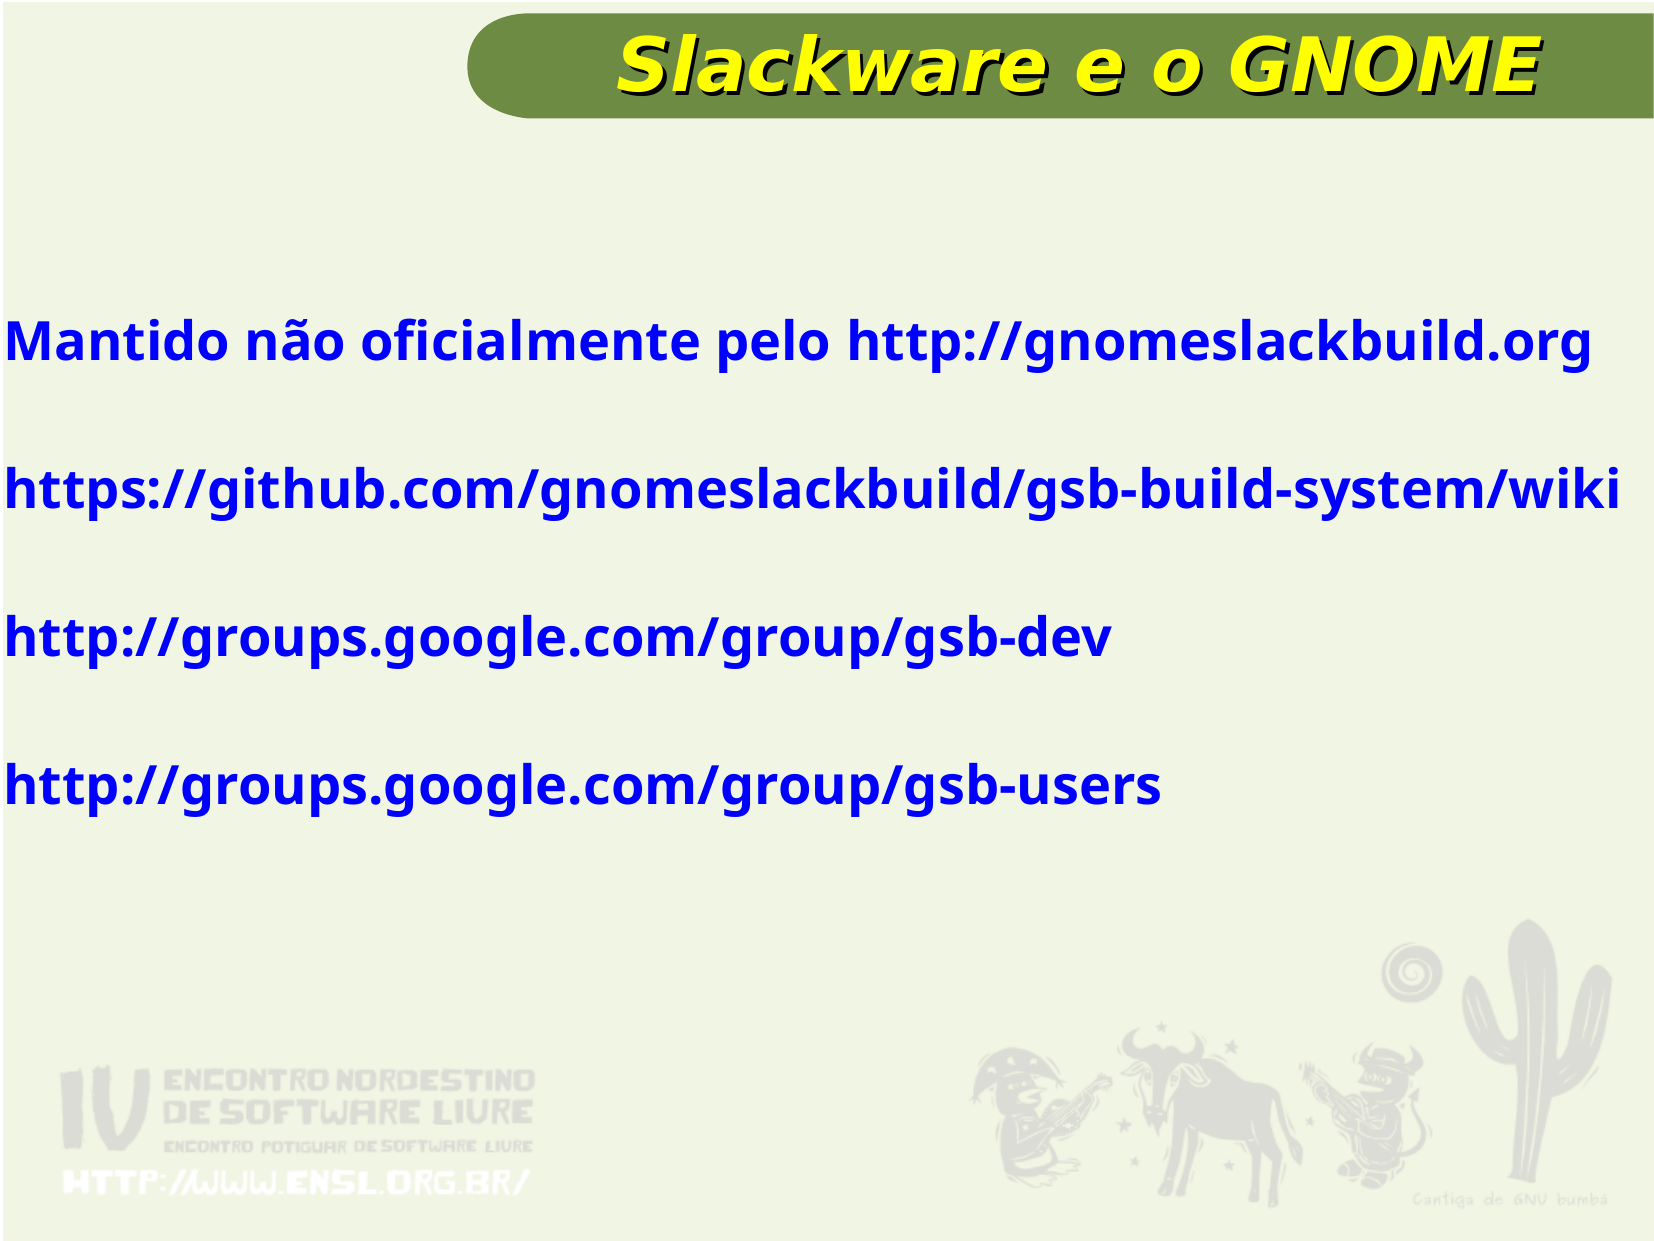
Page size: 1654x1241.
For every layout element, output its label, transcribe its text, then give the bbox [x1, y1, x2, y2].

text_box Mantido não oficialmente pelo http://gnomeslackbuild.org https://github.com/gnomeslackbuild/gsb-build-system/wiki http://groups.google.com/group/gsb-dev http://groups.google.com/group/gsb-users [5, 295, 1589, 898]
text_box [467, 16, 505, 114]
title Slackware e o GNOME [505, 0, 1654, 131]
